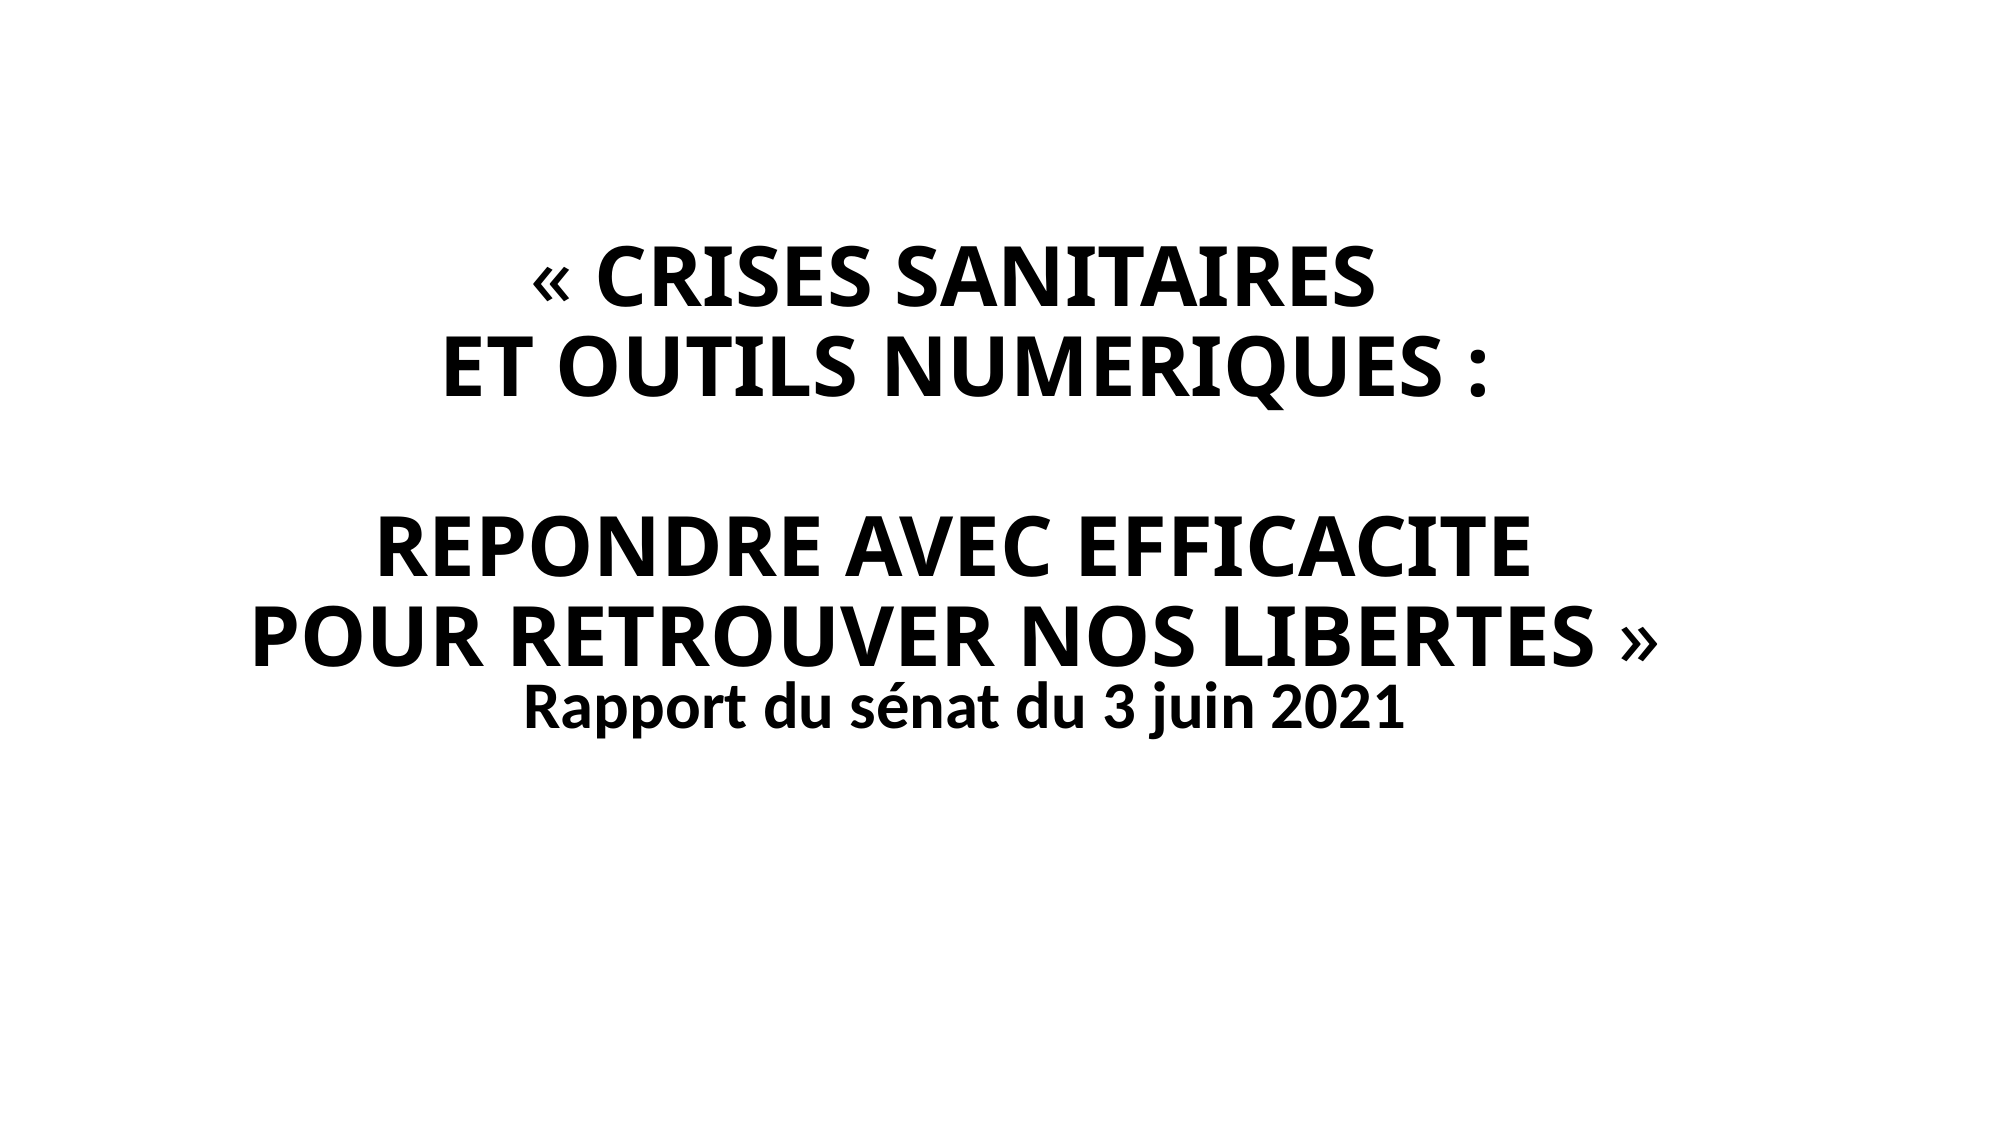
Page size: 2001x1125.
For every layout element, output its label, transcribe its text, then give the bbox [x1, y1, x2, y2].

title « CRISES SANITAIRES ET OUTILS NUMERIQUES : REPONDRE AVEC EFFICACITE POUR RETROUVER NOS LIBERTES » [215, 227, 1716, 620]
subtitle Rapport du sénat du 3 juin 2021 [227, 662, 1704, 788]
